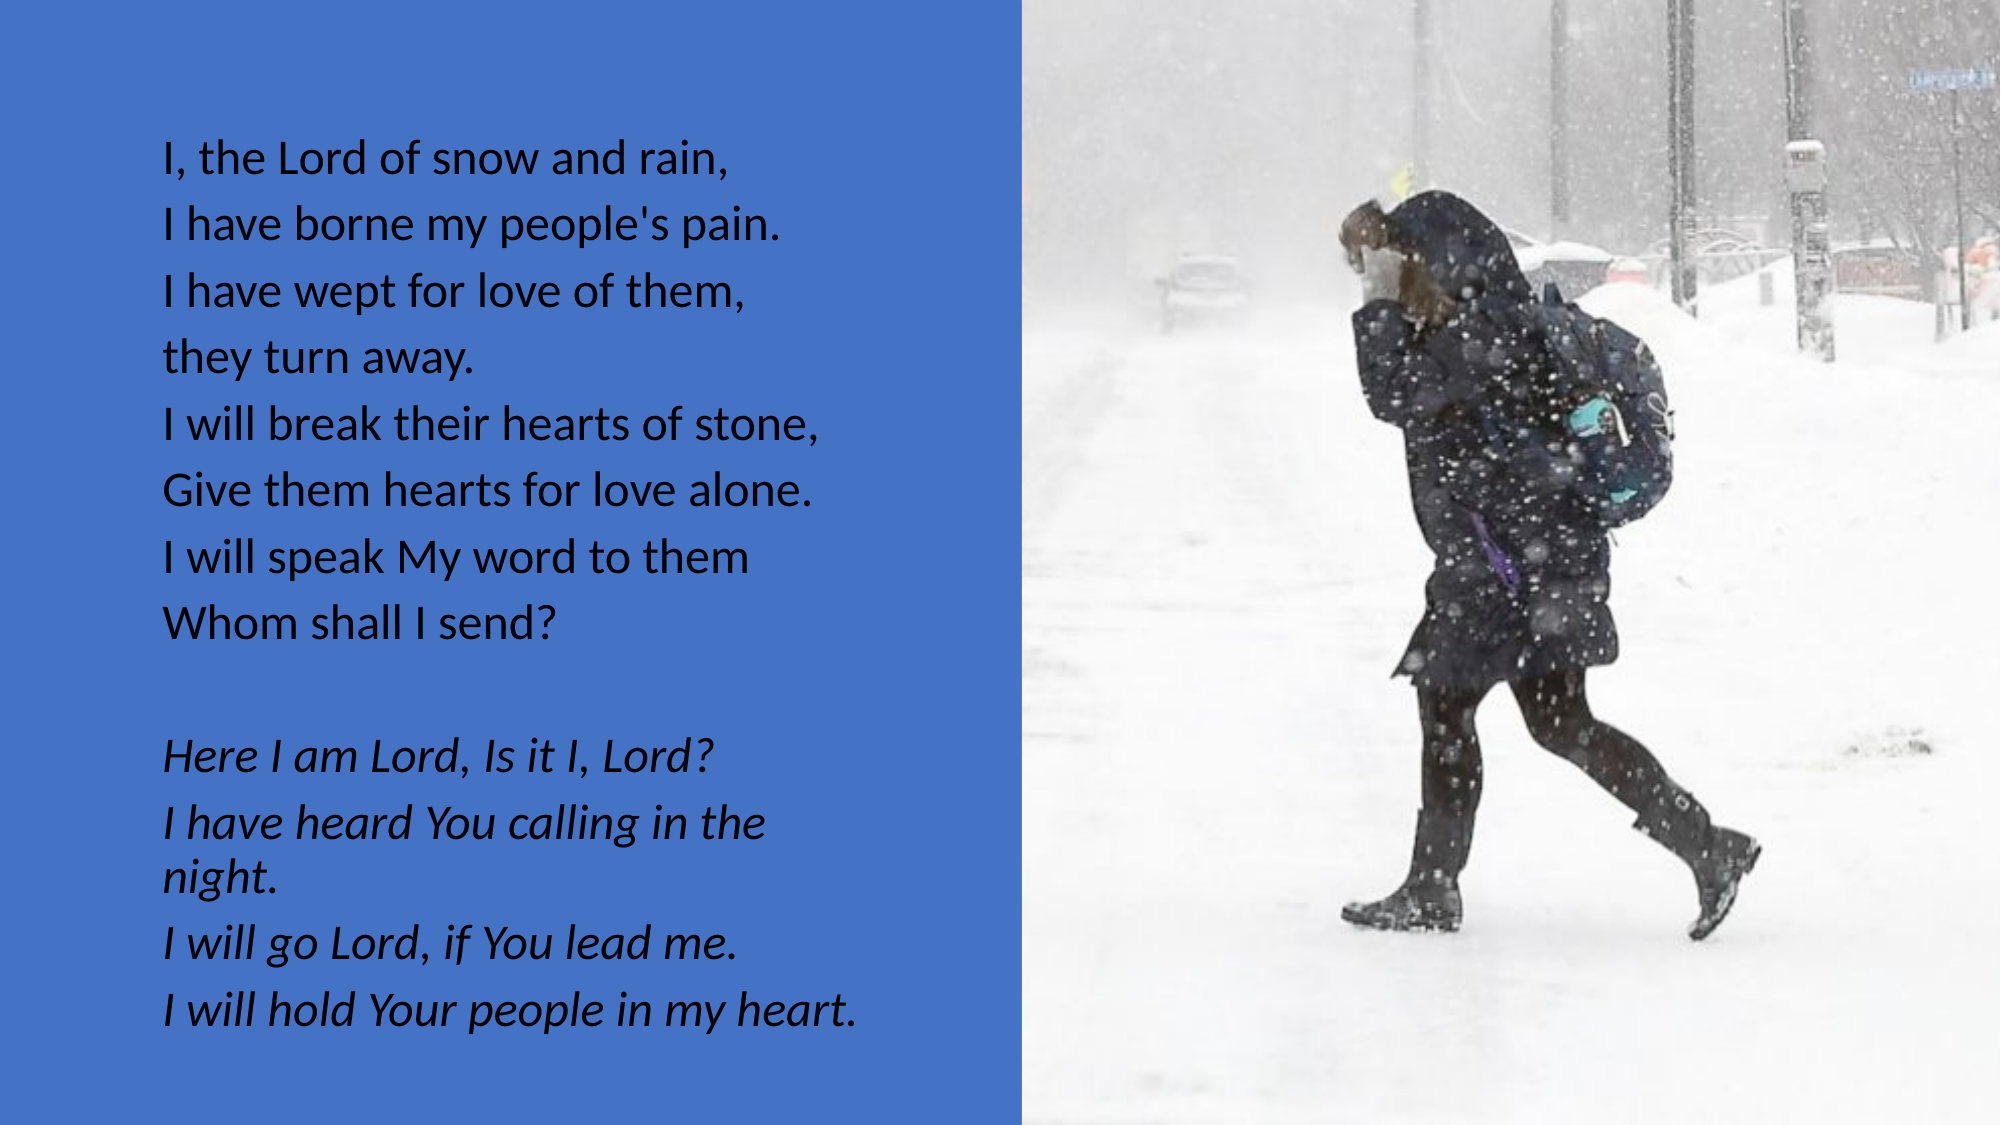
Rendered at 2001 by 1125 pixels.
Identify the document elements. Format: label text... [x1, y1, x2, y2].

picture [1021, 0, 2000, 1125]
text_box I, the Lord of snow and rain, I have borne my people's pain. I have wept for love of them, they turn away. I will break their hearts of stone, Give them hearts for love alone. I will speak My word to them Whom shall I send? Here I am Lord, Is it I, Lord? I have heard You calling in the night. I will go Lord, if You lead me. I will hold Your people in my heart. [147, 123, 906, 755]
text_box [0, 0, 1021, 1125]
